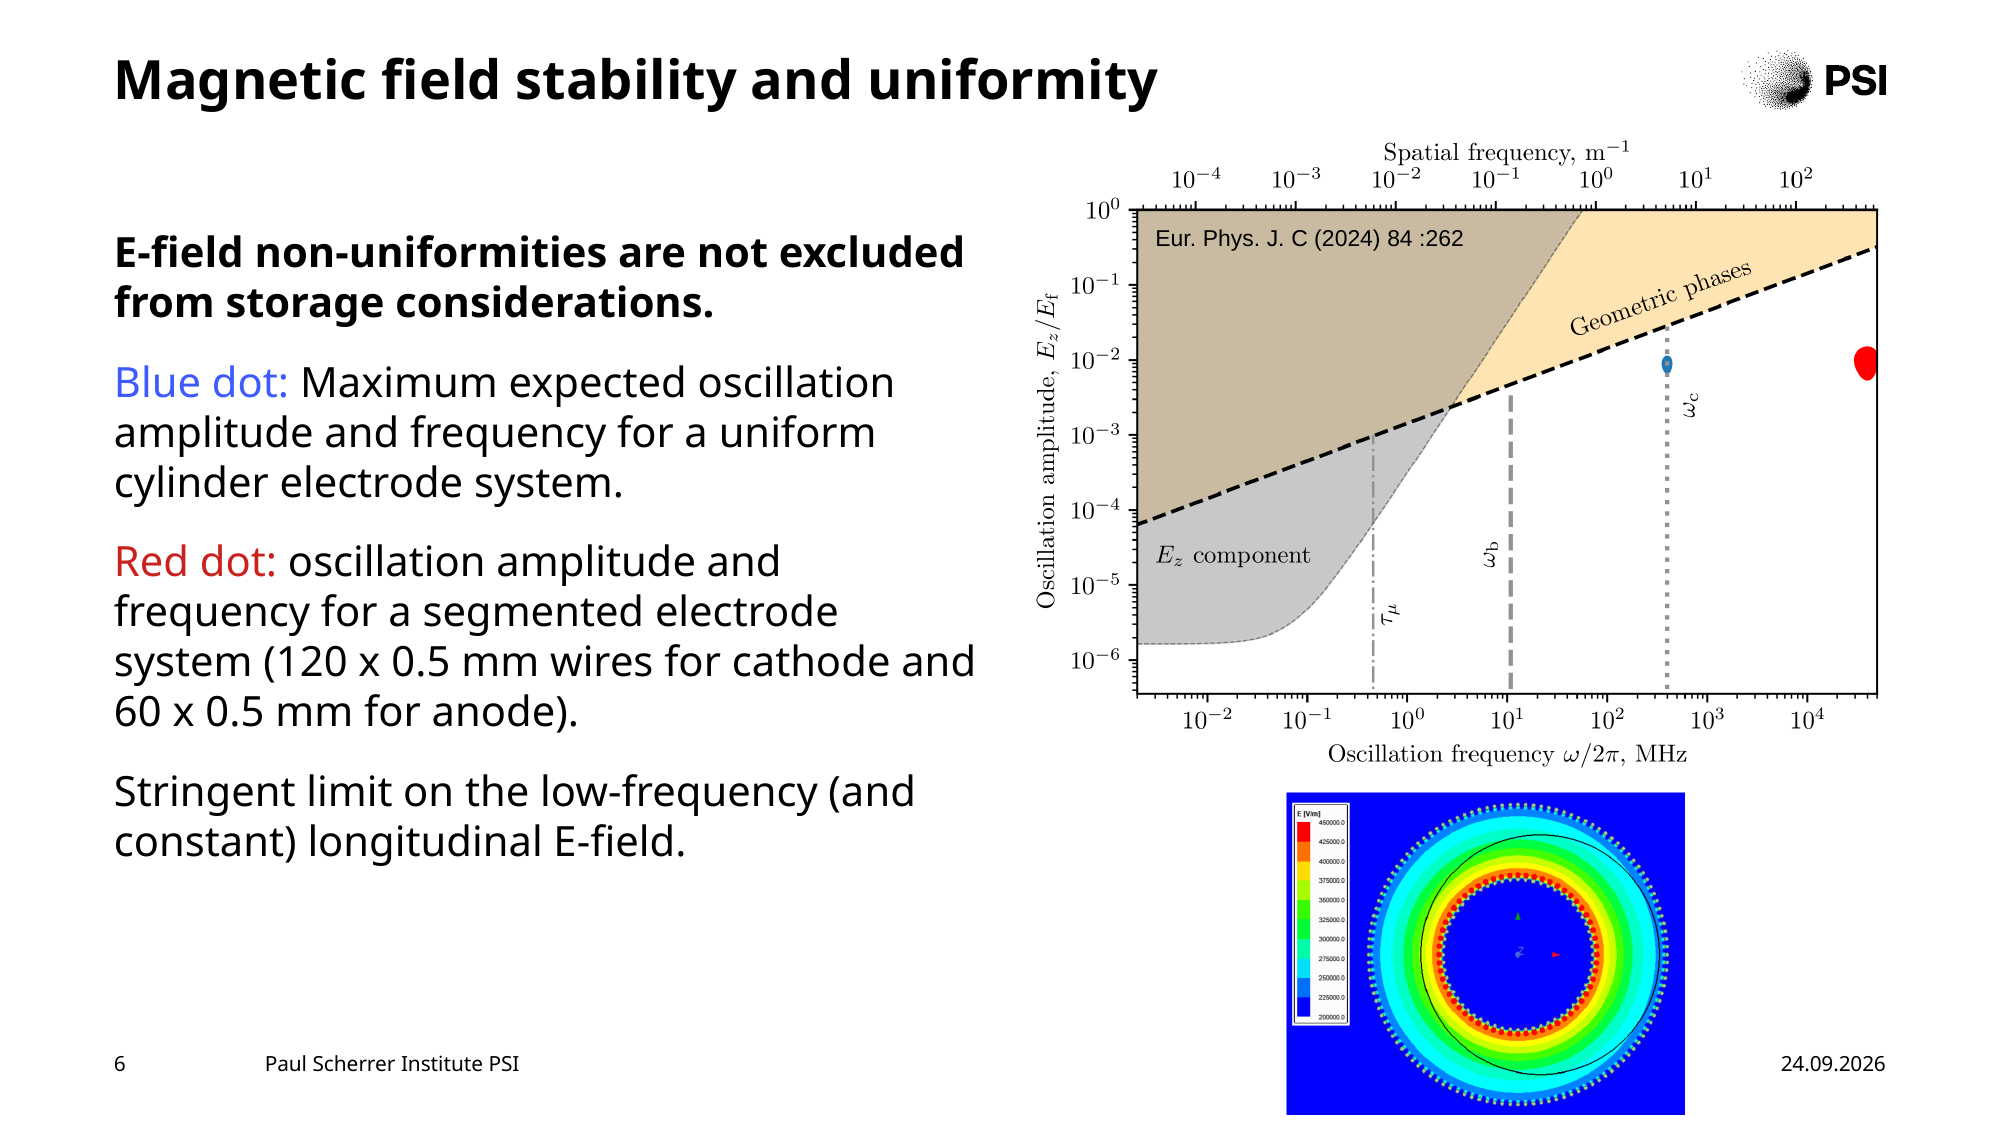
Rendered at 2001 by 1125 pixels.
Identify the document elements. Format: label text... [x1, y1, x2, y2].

list E-field non-uniformities are not excluded from storage considerations. Blue dot: Maximum expected oscillation amplitude and frequency for a uniform cylinder electrode system. Red dot: oscillation amplitude and frequency for a segmented electrode system (120 x 0.5 mm wires for cathode and 60 x 0.5 mm for anode). Stringent limit on the low-frequency (and constant) longitudinal E-field. [114, 225, 983, 988]
title Magnetic field stability and uniformity [114, 45, 1585, 179]
picture [1268, 788, 1691, 1120]
text_box Eur. Phys. J. C (2024) 84 :262 [1140, 218, 1486, 260]
picture [982, 136, 1902, 774]
